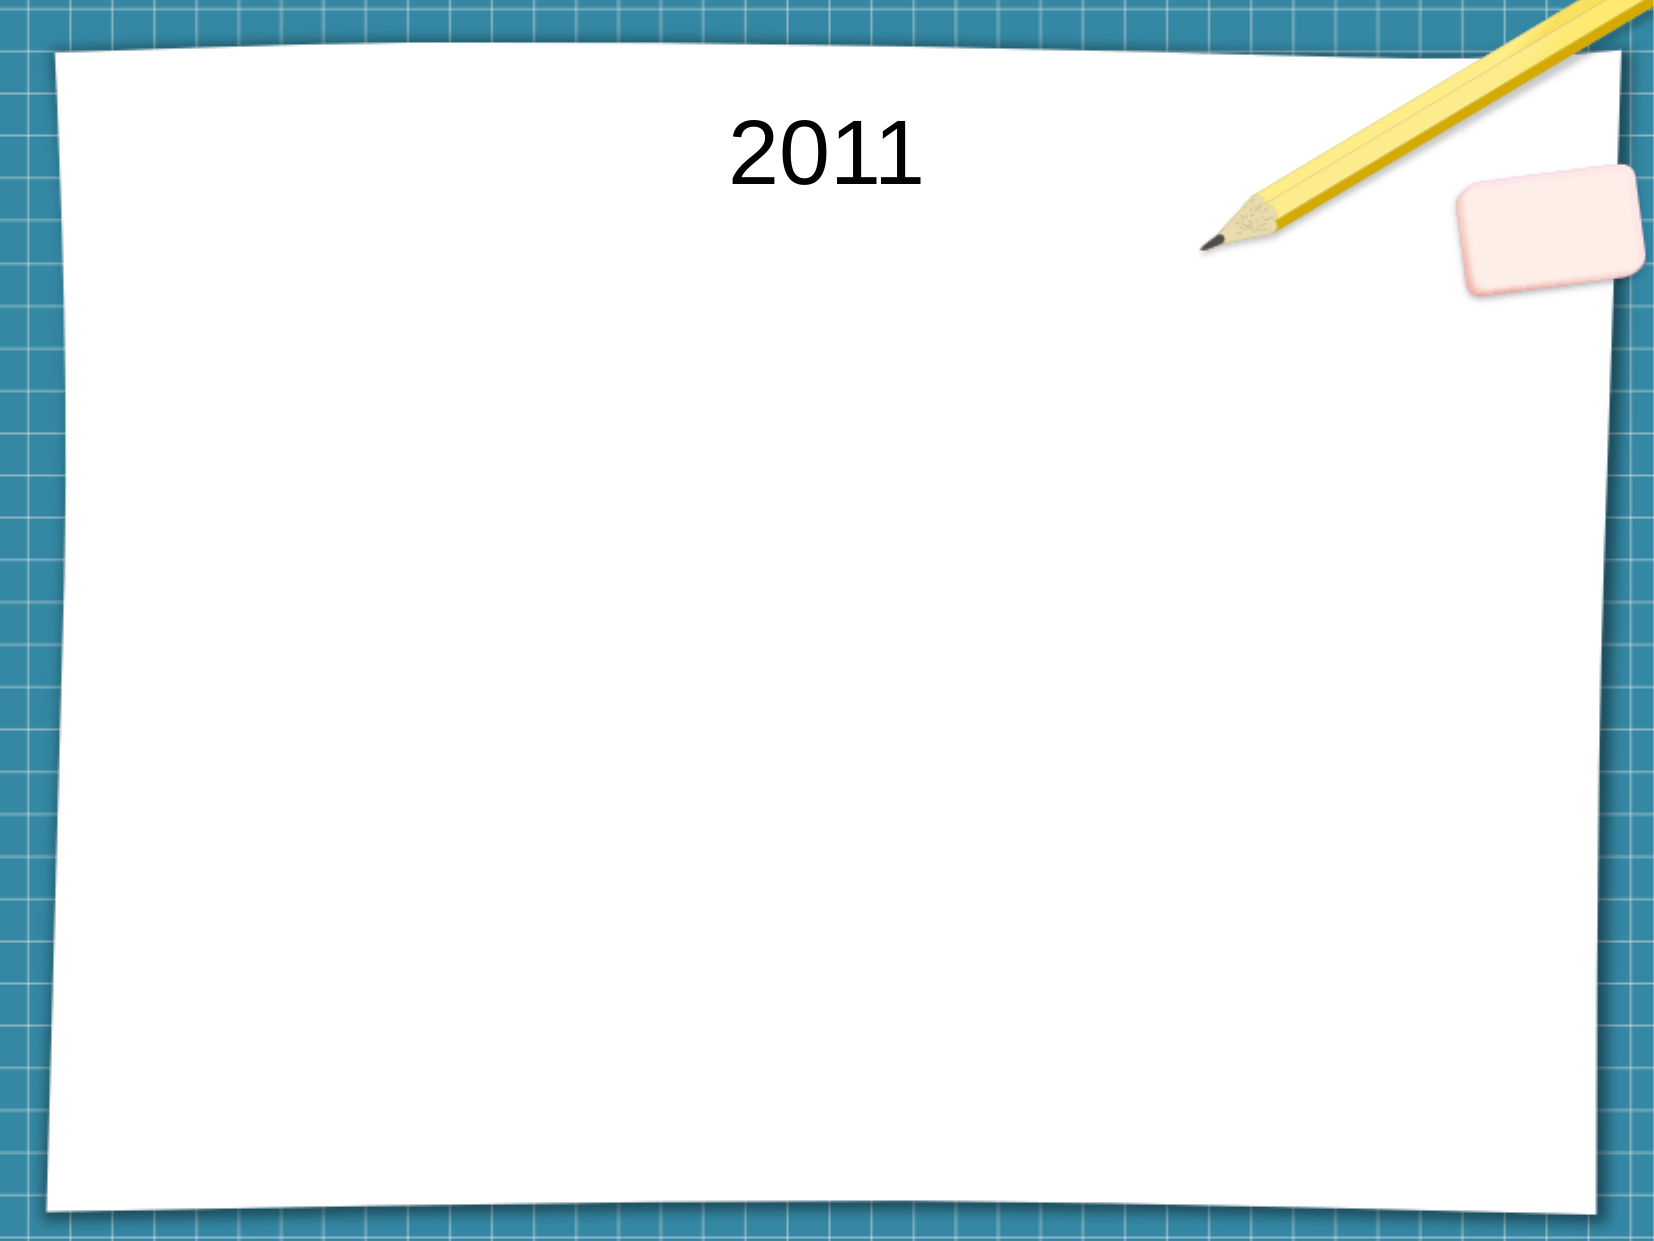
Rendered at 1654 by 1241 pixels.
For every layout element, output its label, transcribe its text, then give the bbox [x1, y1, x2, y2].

picture [0, 0, 1654, 1241]
title 2011 [82, 49, 1571, 257]
